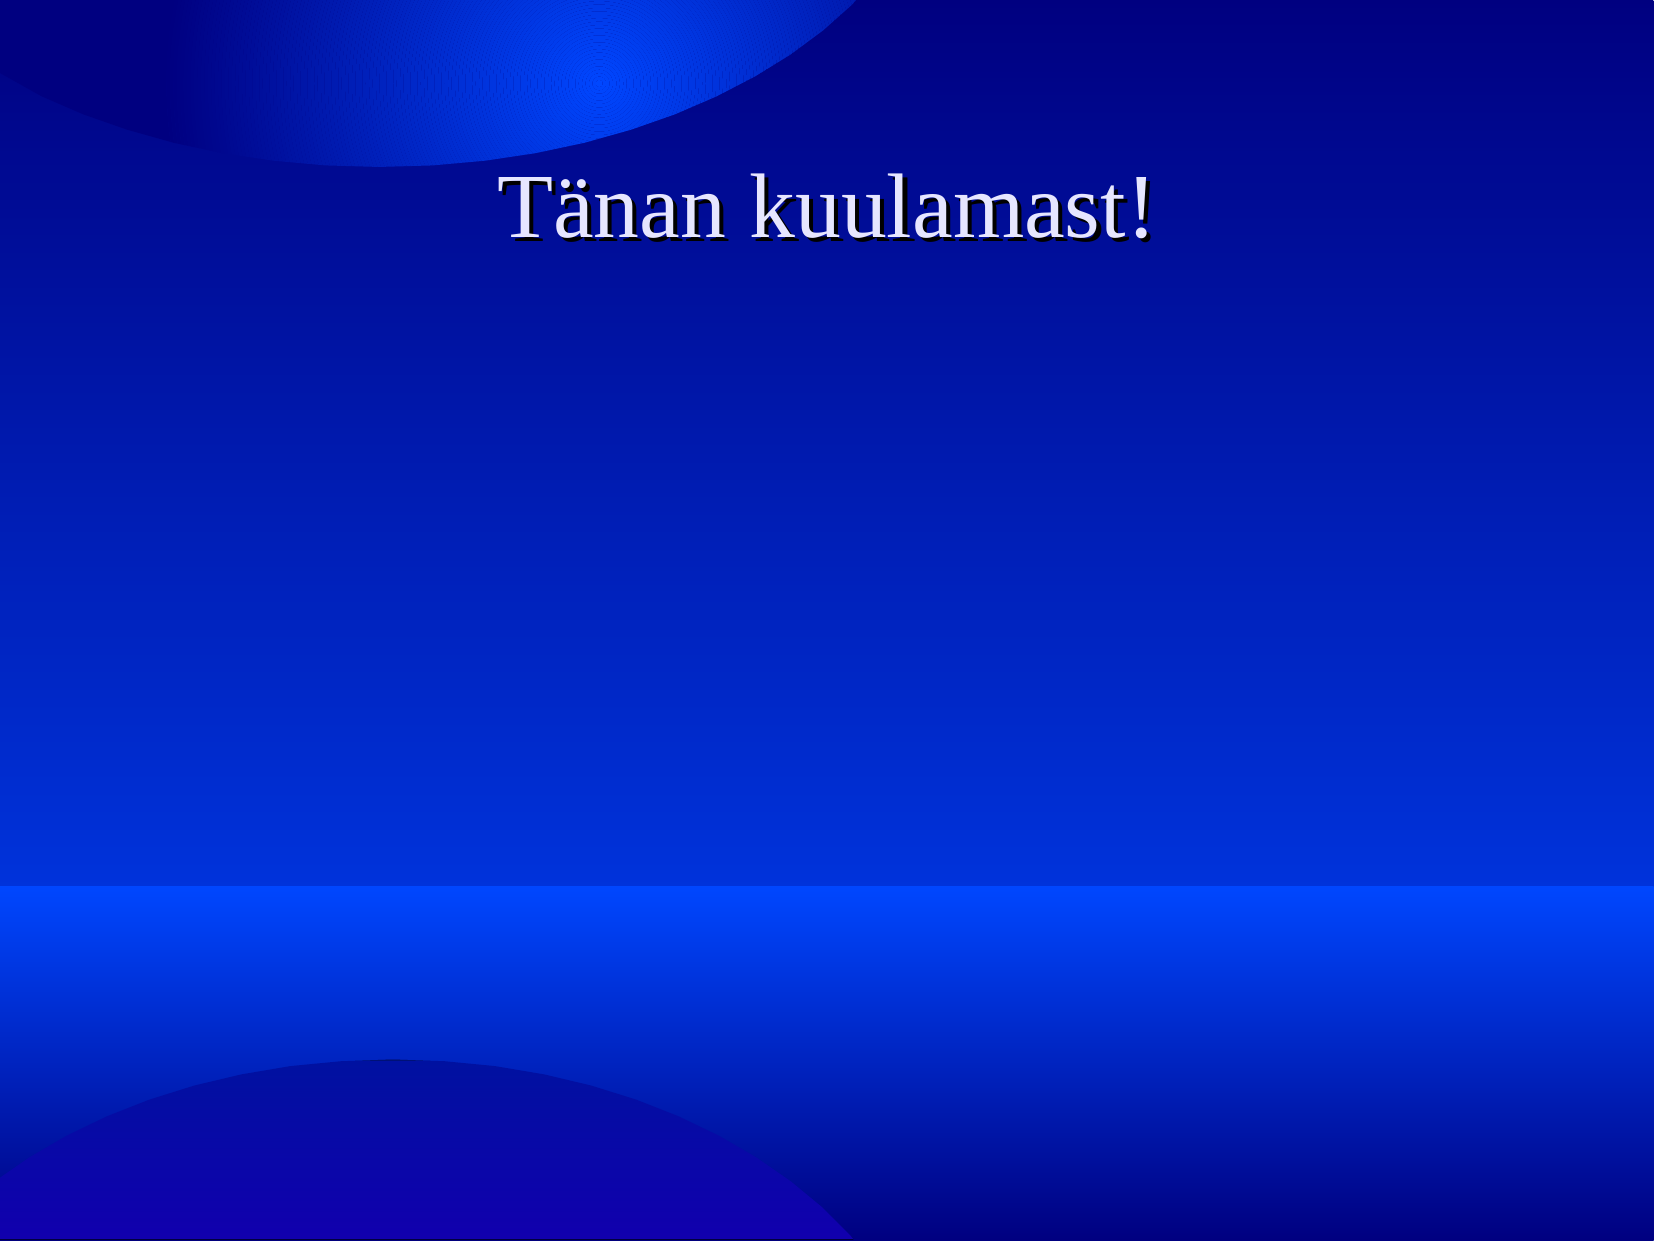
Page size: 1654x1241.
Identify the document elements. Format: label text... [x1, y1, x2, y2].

title Tänan kuulamast! [121, 102, 1534, 311]
